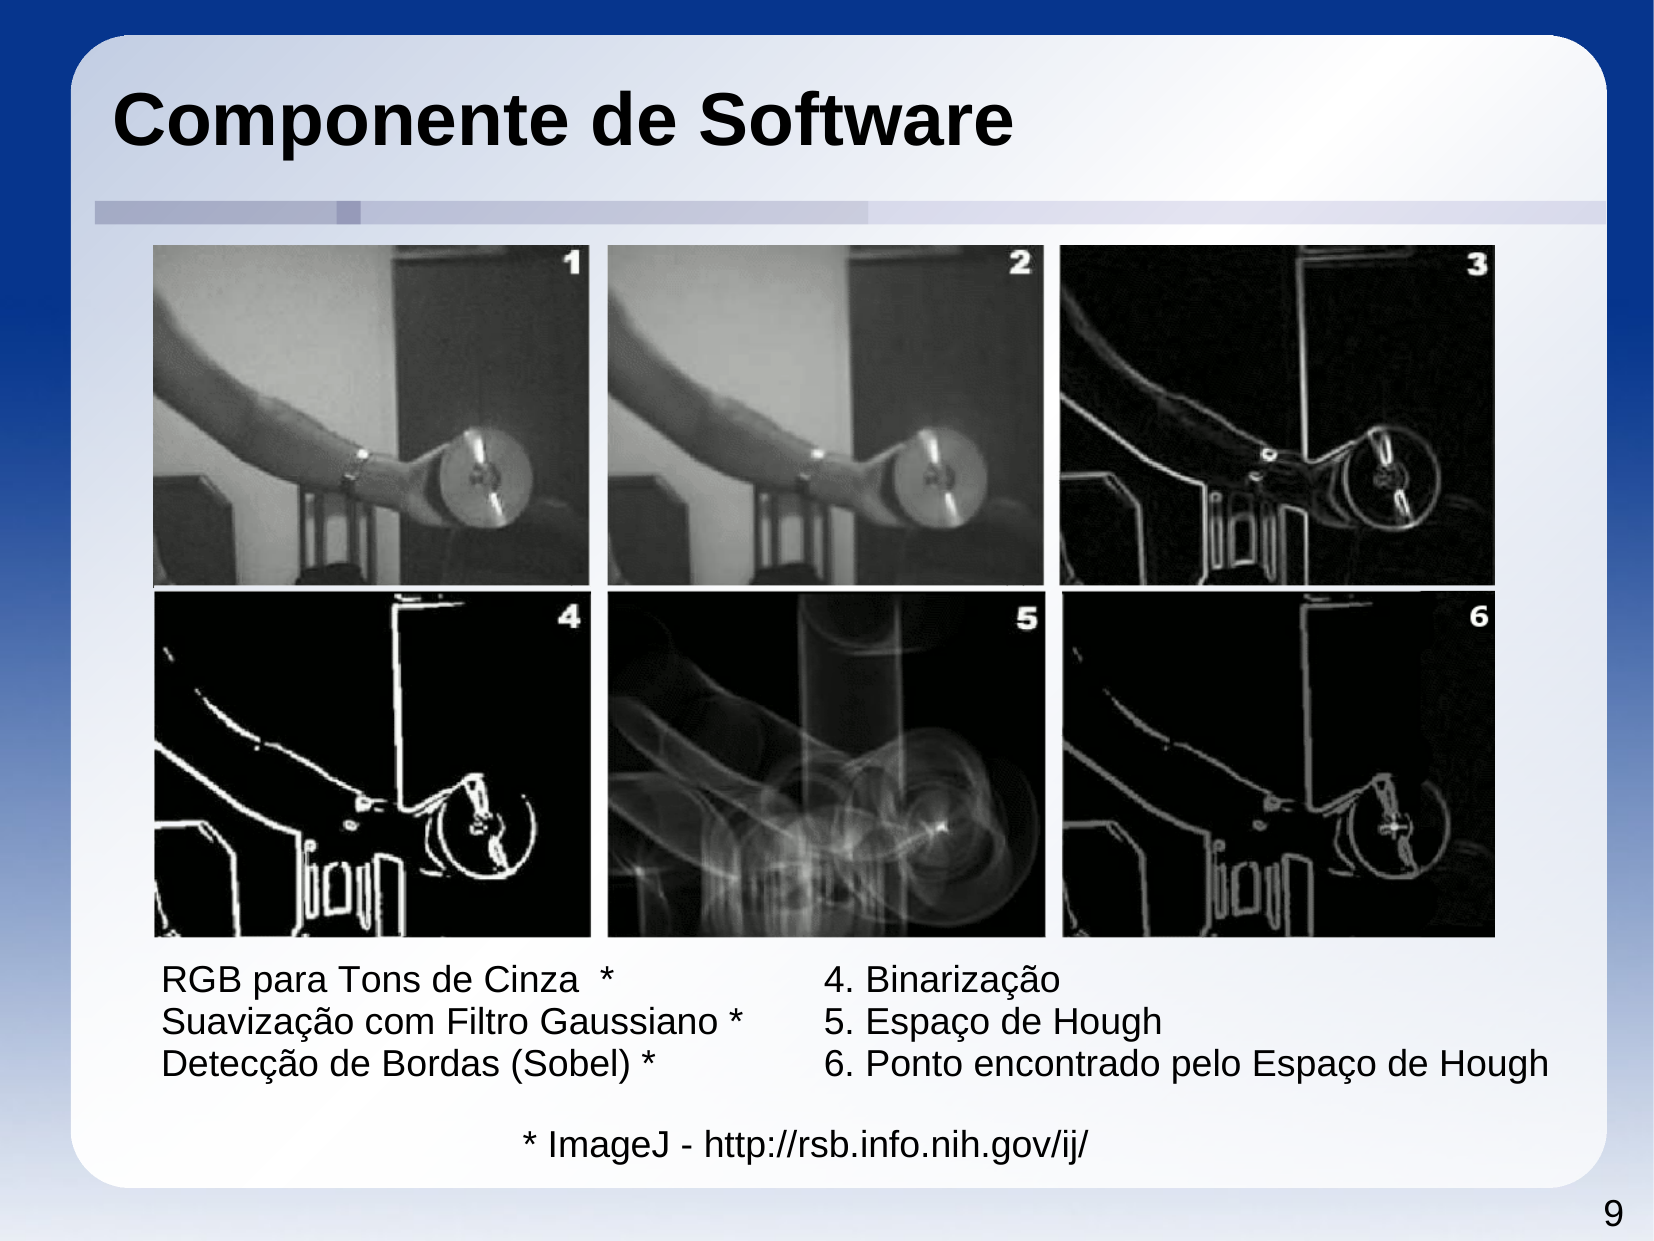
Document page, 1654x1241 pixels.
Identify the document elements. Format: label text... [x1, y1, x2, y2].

text_box RGB para Tons de Cinza * Suavização com Filtro Gaussiano * Detecção de Bordas (Sobel) * [135, 950, 886, 1235]
picture [0, 0, 1654, 1241]
text_box 4. Binarização 5. Espaço de Hough 6. Ponto encontrado pelo Espaço de Hough [809, 950, 1565, 1102]
title Componente de Software [112, 55, 1589, 184]
text_box * ImageJ - http://rsb.info.nih.gov/ij/ [507, 1116, 1105, 1177]
